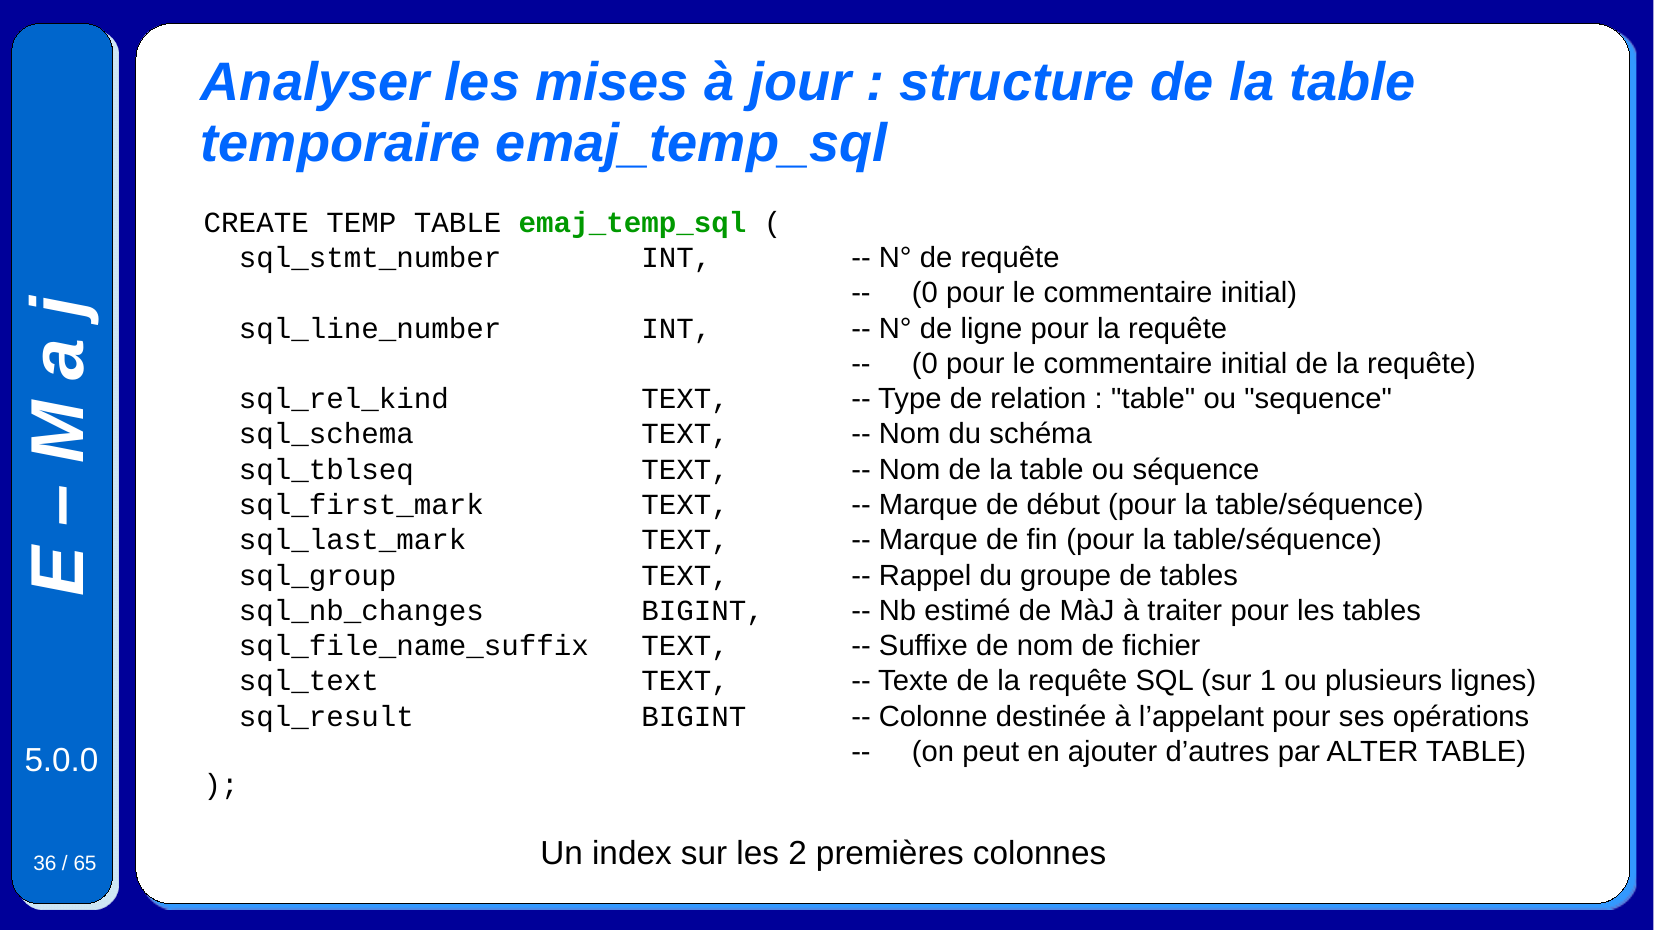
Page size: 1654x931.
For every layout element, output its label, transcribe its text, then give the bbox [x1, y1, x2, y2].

title Analyser les mises à jour : structure de la table temporaire emaj_temp_sql [200, 34, 1575, 191]
text_box Un index sur les 2 premières colonnes [525, 826, 1122, 879]
text_box CREATE TEMP TABLE emaj_temp_sql ( sql_stmt_number INT, -- N° de requête -- (0 pour le commentaire initial) sql_line_number INT, -- N° de ligne pour la requête -- (0 pour le commentaire initial de la requête) sql_rel_kind TEXT, -- Type de relation : "table" ou "sequence" sql_schema TEXT, -- Nom du schéma sql_tblseq TEXT, -- Nom de la table ou séquence sql_first_mark TEXT, -- Marque de début (pour la table/séquence) sql_last_mark TEXT, -- Marque de fin (pour la table/séquence) sql_group TEXT, -- Rappel du groupe de tables sql_nb_changes BIGINT, -- Nb estimé de MàJ à traiter pour les tables sql_file_name_suffix TEXT, -- Suffixe de nom de fichier sql_text TEXT, -- Texte de la requête SQL (sur 1 ou plusieurs lignes) sql_result BIGINT -- Colonne destinée à l’appelant pour ses opérations -- (on peut en ajouter d’autres par ALTER TABLE) ); [188, 200, 1595, 811]
